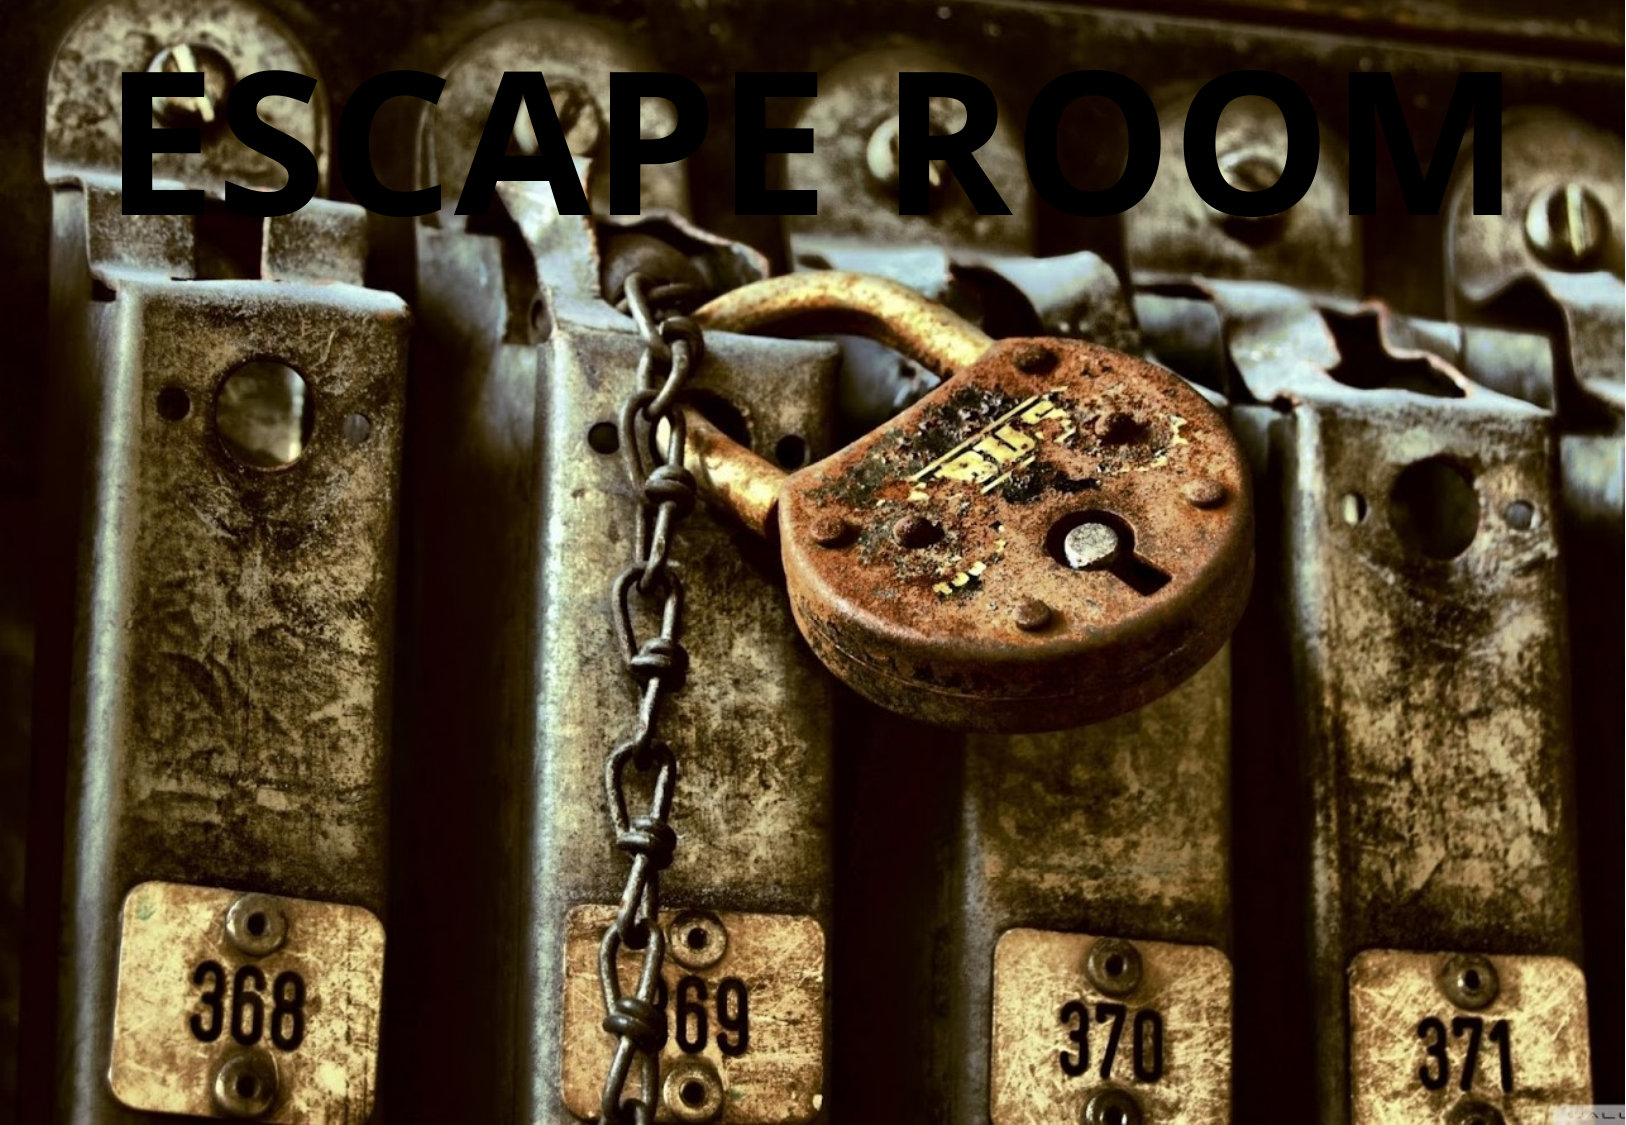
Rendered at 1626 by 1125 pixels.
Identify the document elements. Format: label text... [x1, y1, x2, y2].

text_box ESCAPE ROOM [89, 7, 1537, 263]
picture [0, 0, 1625, 1125]
